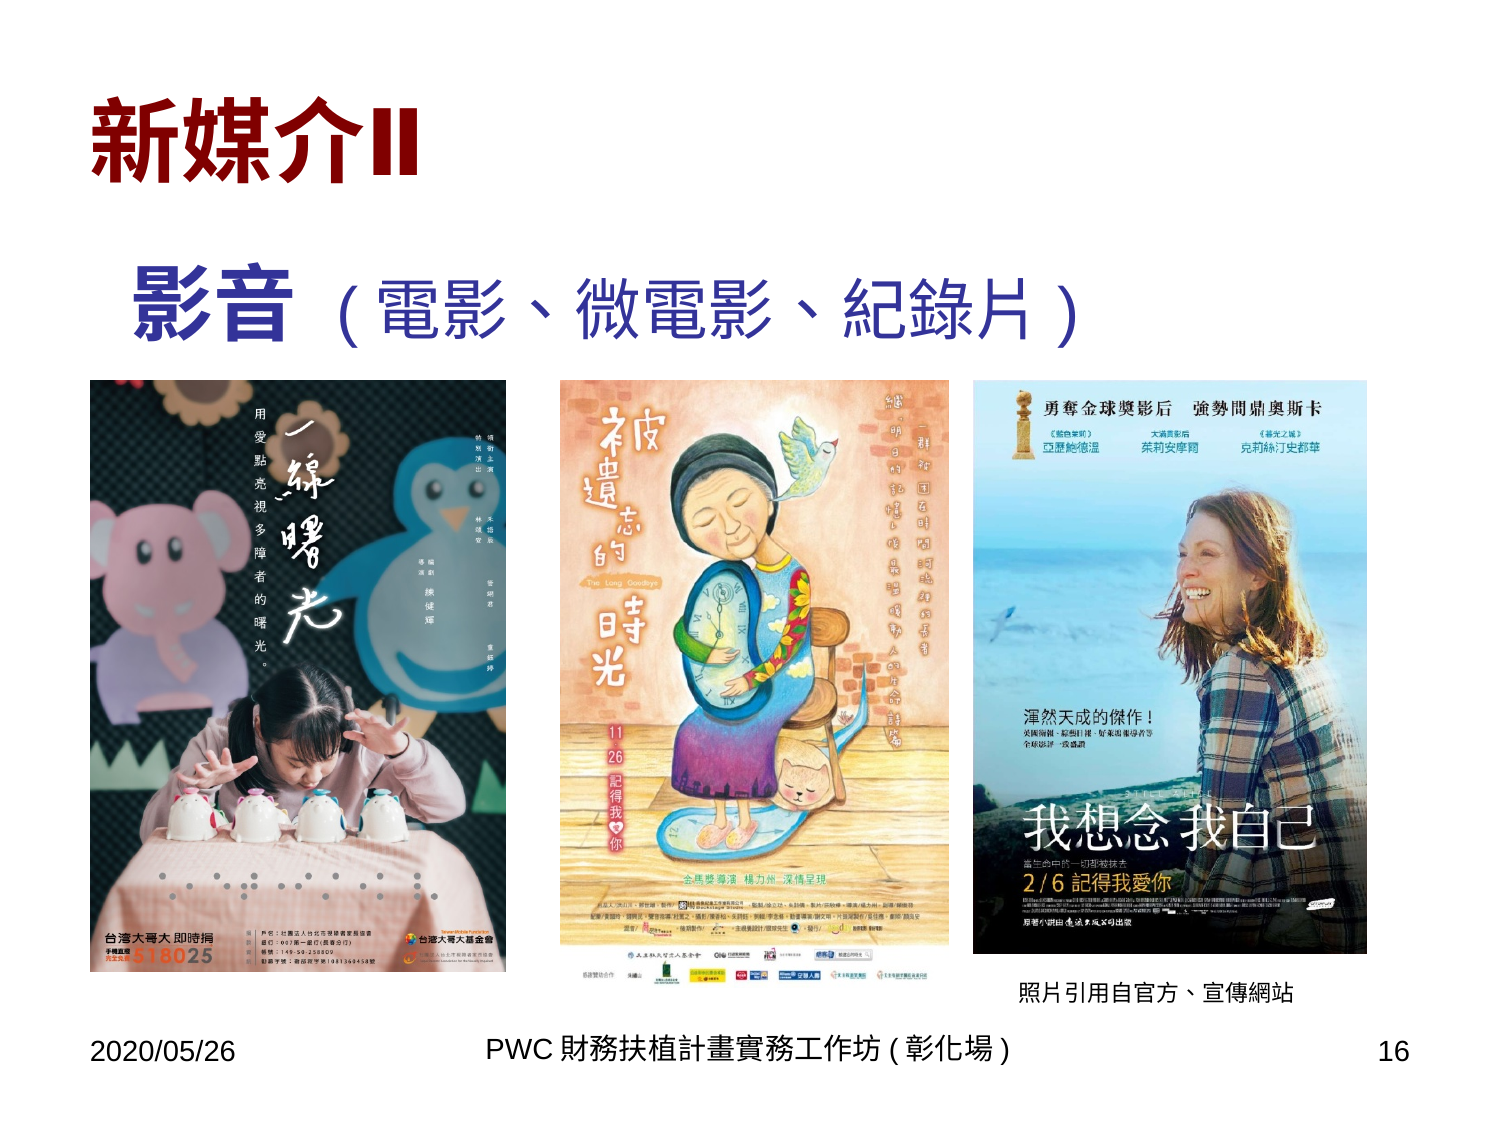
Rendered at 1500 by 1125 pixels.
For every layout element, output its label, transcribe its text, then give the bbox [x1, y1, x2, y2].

text_box <編號> [1074, 1024, 1426, 1103]
picture [560, 380, 949, 988]
text_box 照片引用自官方、宣傳網站 [1003, 971, 1410, 1015]
text_box 新媒介Ⅱ [75, 45, 1426, 233]
text_box 影音 (電影、微電影、紀錄片) [76, 243, 1427, 986]
text_box 2020/05/26 [74, 1024, 426, 1103]
text_box PWC財務扶植計畫實務工作坊(彰化場) [467, 1023, 1028, 1102]
picture [90, 380, 506, 972]
picture [973, 380, 1367, 954]
